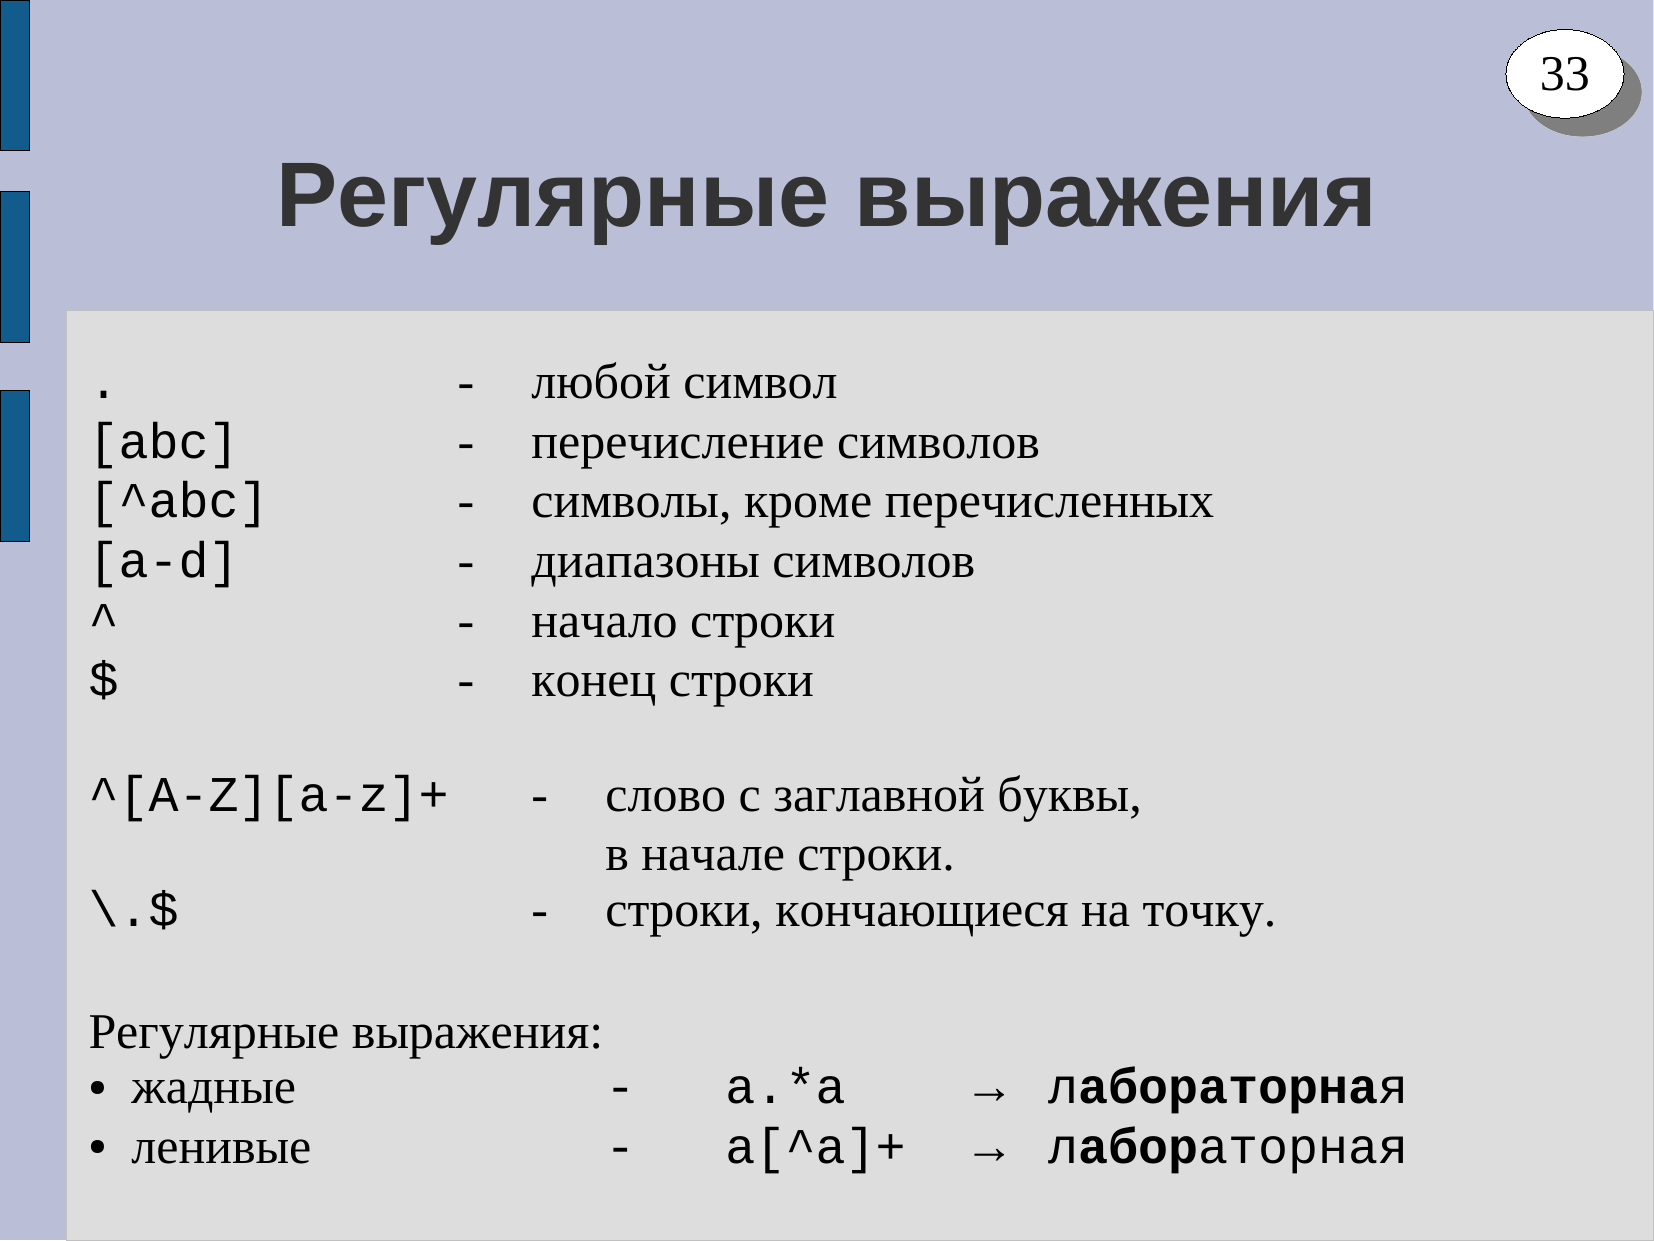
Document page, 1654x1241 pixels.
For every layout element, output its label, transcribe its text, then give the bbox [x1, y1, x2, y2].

text_box 33 [1505, 29, 1625, 119]
title Регулярные выражения [121, 91, 1534, 299]
text_box Регулярные выражения: жадные - а.*а → лабораторная ленивые - а[^а]+ → лабораторная [88, 1003, 1625, 1211]
text_box . - любой символ [abc] - перечисление символов [^abc] - символы, кроме перечисленных [a-d] - диапазоны символов ^ - начало строки $ - конец строки ^[A-Z][a-z]+ - слово с заглавной буквы, в начале строки. \.$ - строки, кончающиеся на точку. [88, 354, 1277, 997]
